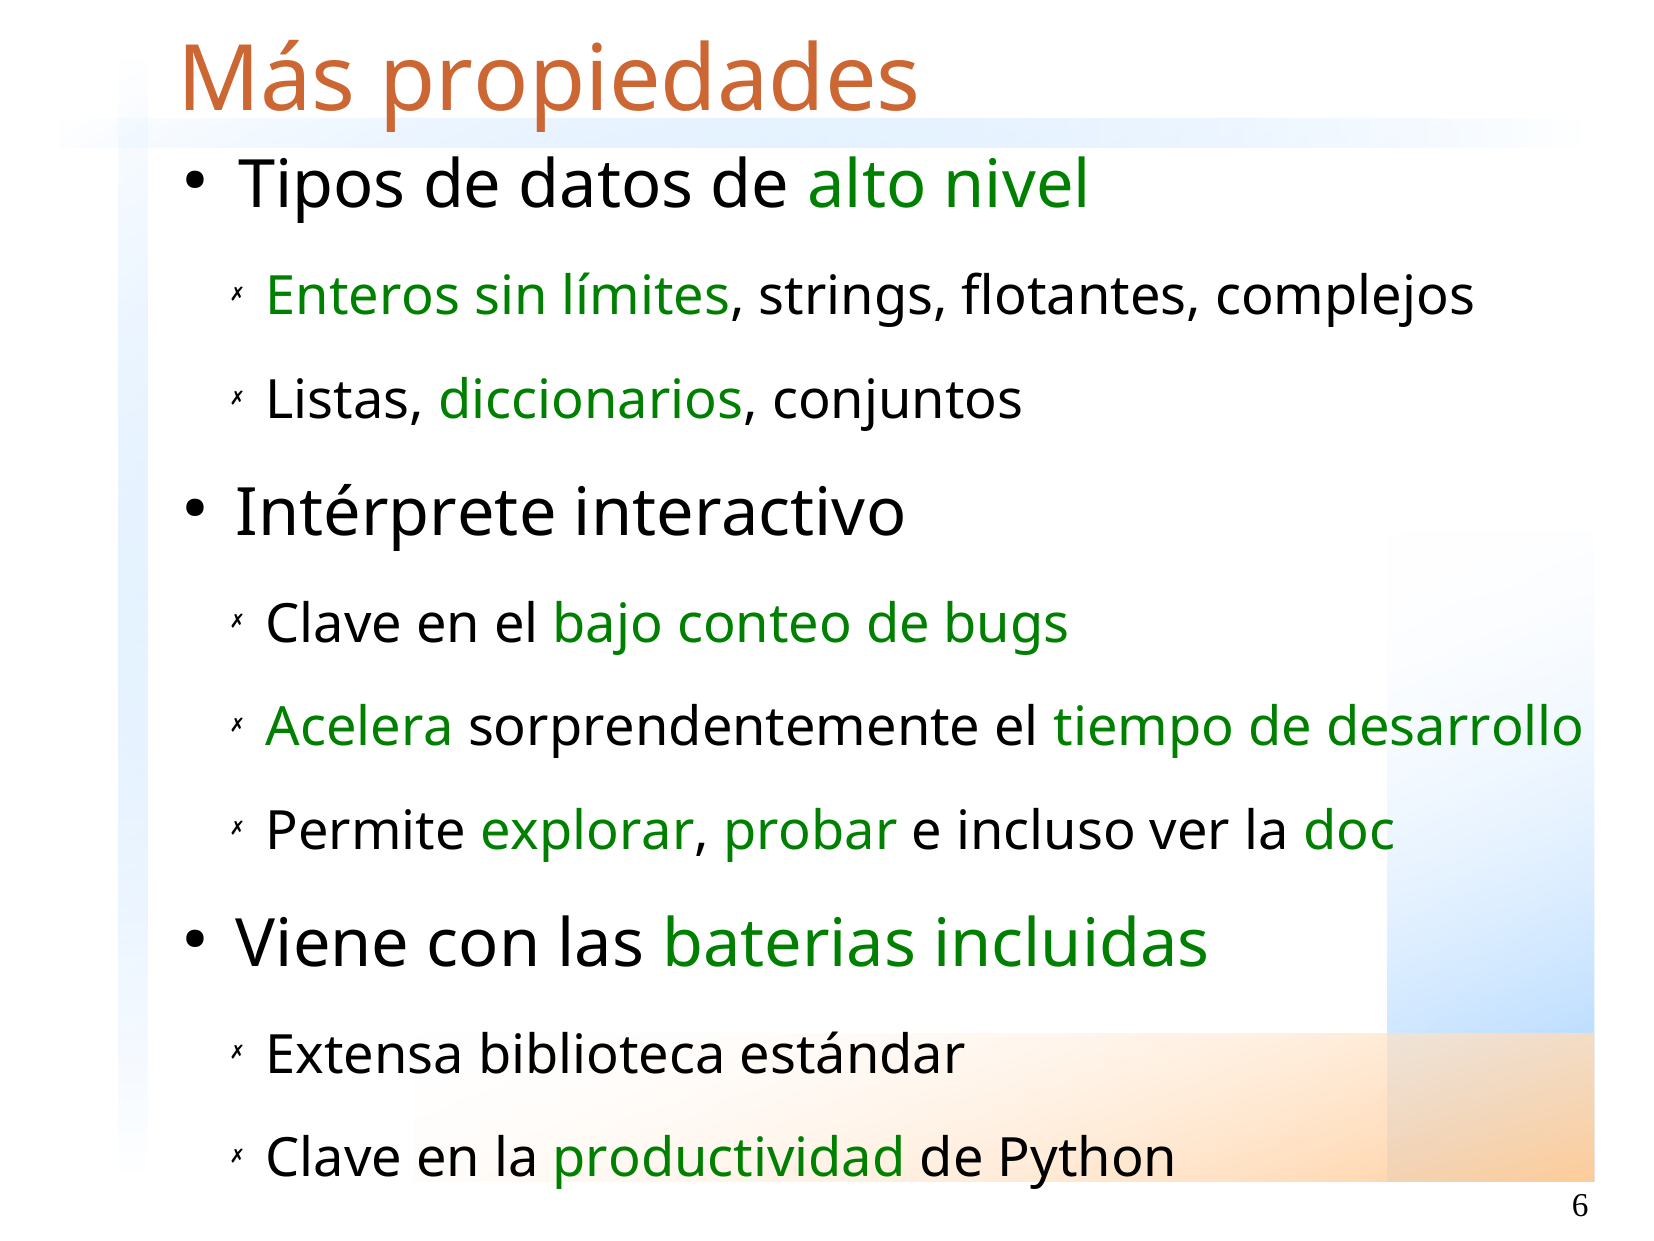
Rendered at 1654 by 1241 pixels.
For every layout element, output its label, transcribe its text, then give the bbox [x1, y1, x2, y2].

subtitle Tipos de datos de alto nivel Enteros sin límites, strings, flotantes, complejos Listas, diccionarios, conjuntos Intérprete interactivo Clave en el bajo conteo de bugs Acelera sorprendentemente el tiempo de desarrollo Permite explorar, probar e incluso ver la doc Viene con las baterias incluidas Extensa biblioteca estándar Clave en la productividad de Python [147, 147, 1595, 1182]
title Más propiedades [177, 0, 1595, 147]
